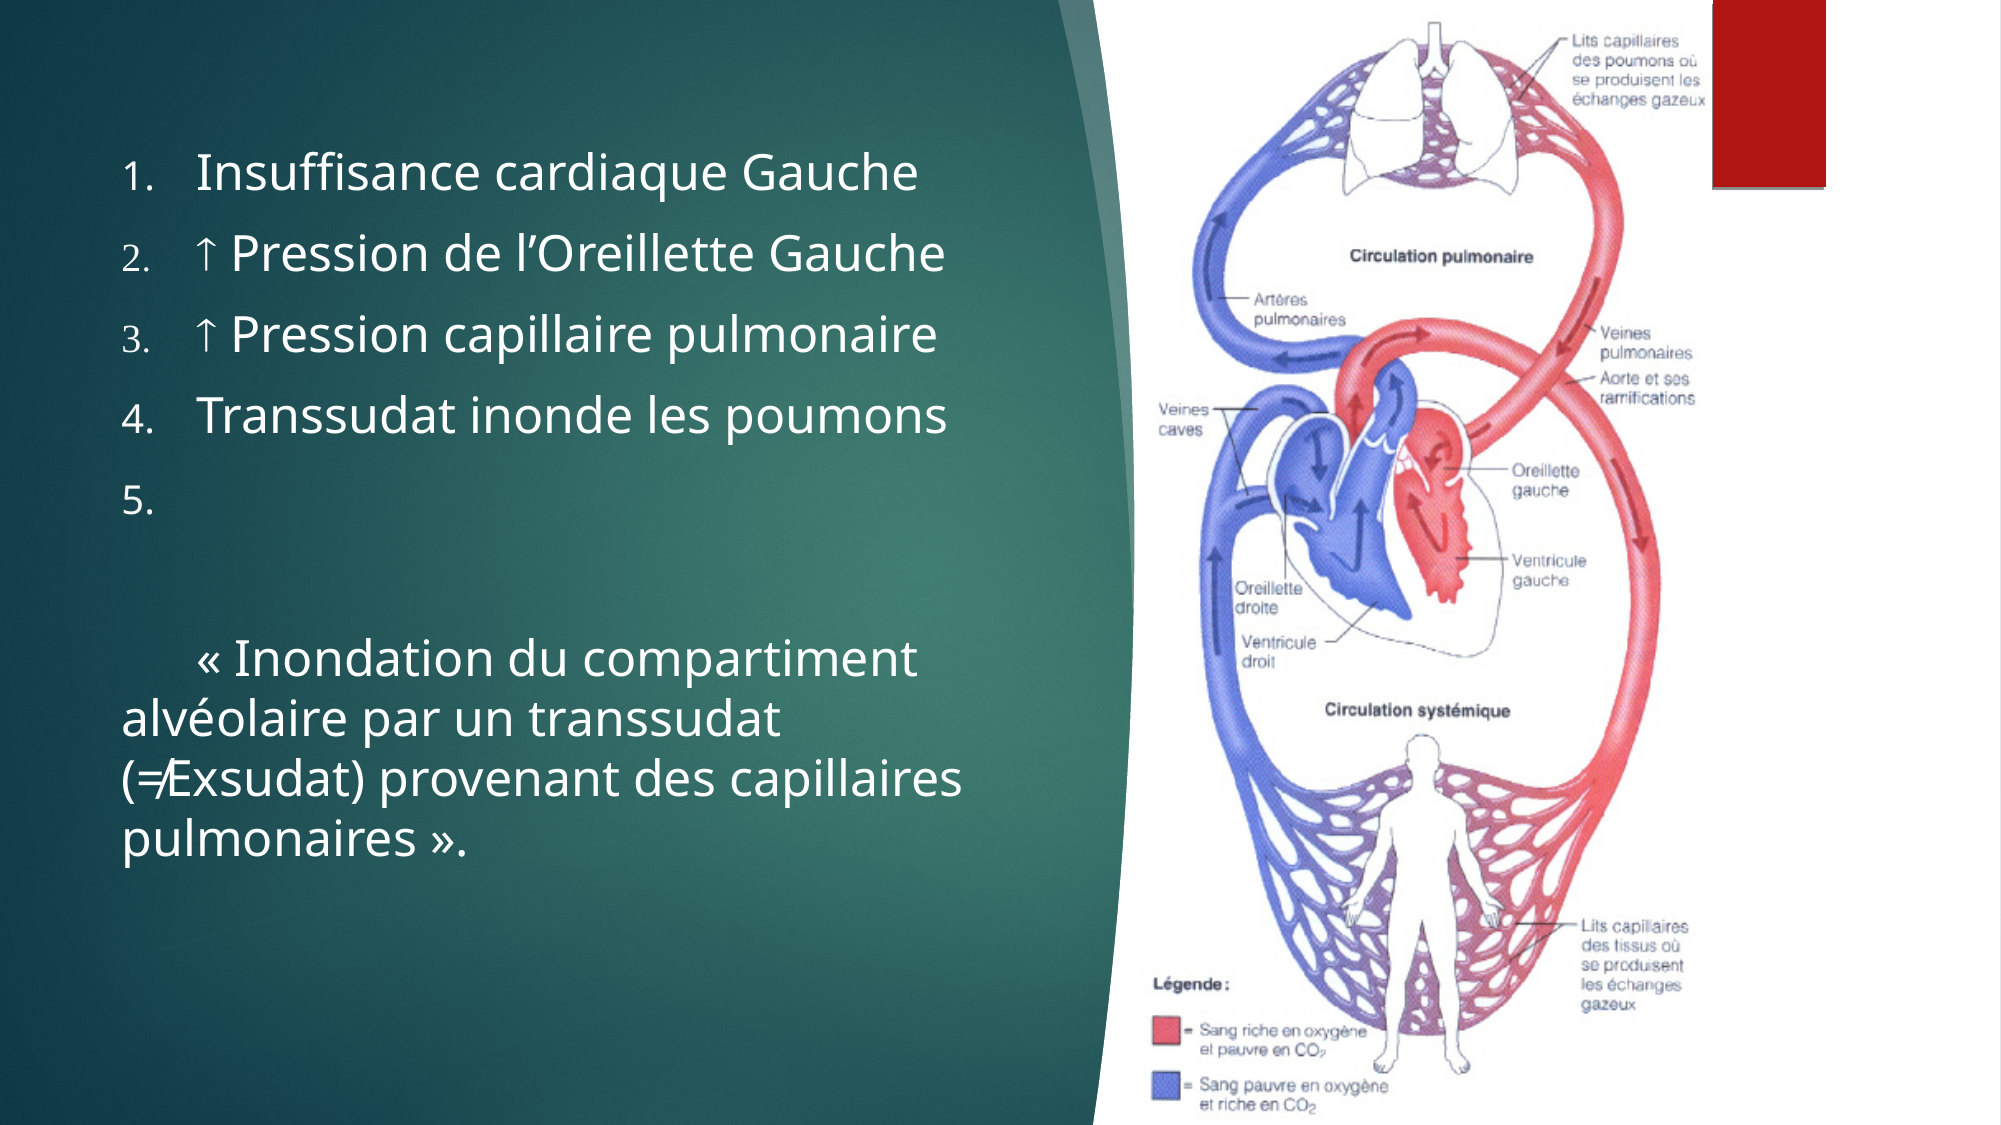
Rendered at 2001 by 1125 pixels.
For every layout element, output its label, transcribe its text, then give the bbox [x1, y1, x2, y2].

list Insuffisance cardiaque Gauche  Pression de l’Oreillette Gauche  Pression capillaire pulmonaire Transsudat inonde les poumons « Inondation du compartiment alvéolaire par un transsudat (≠Exsudat) provenant des capillaires pulmonaires ». [106, 133, 1038, 1022]
text_box [0, 0, 2000, 1125]
picture [1143, 12, 1720, 1125]
